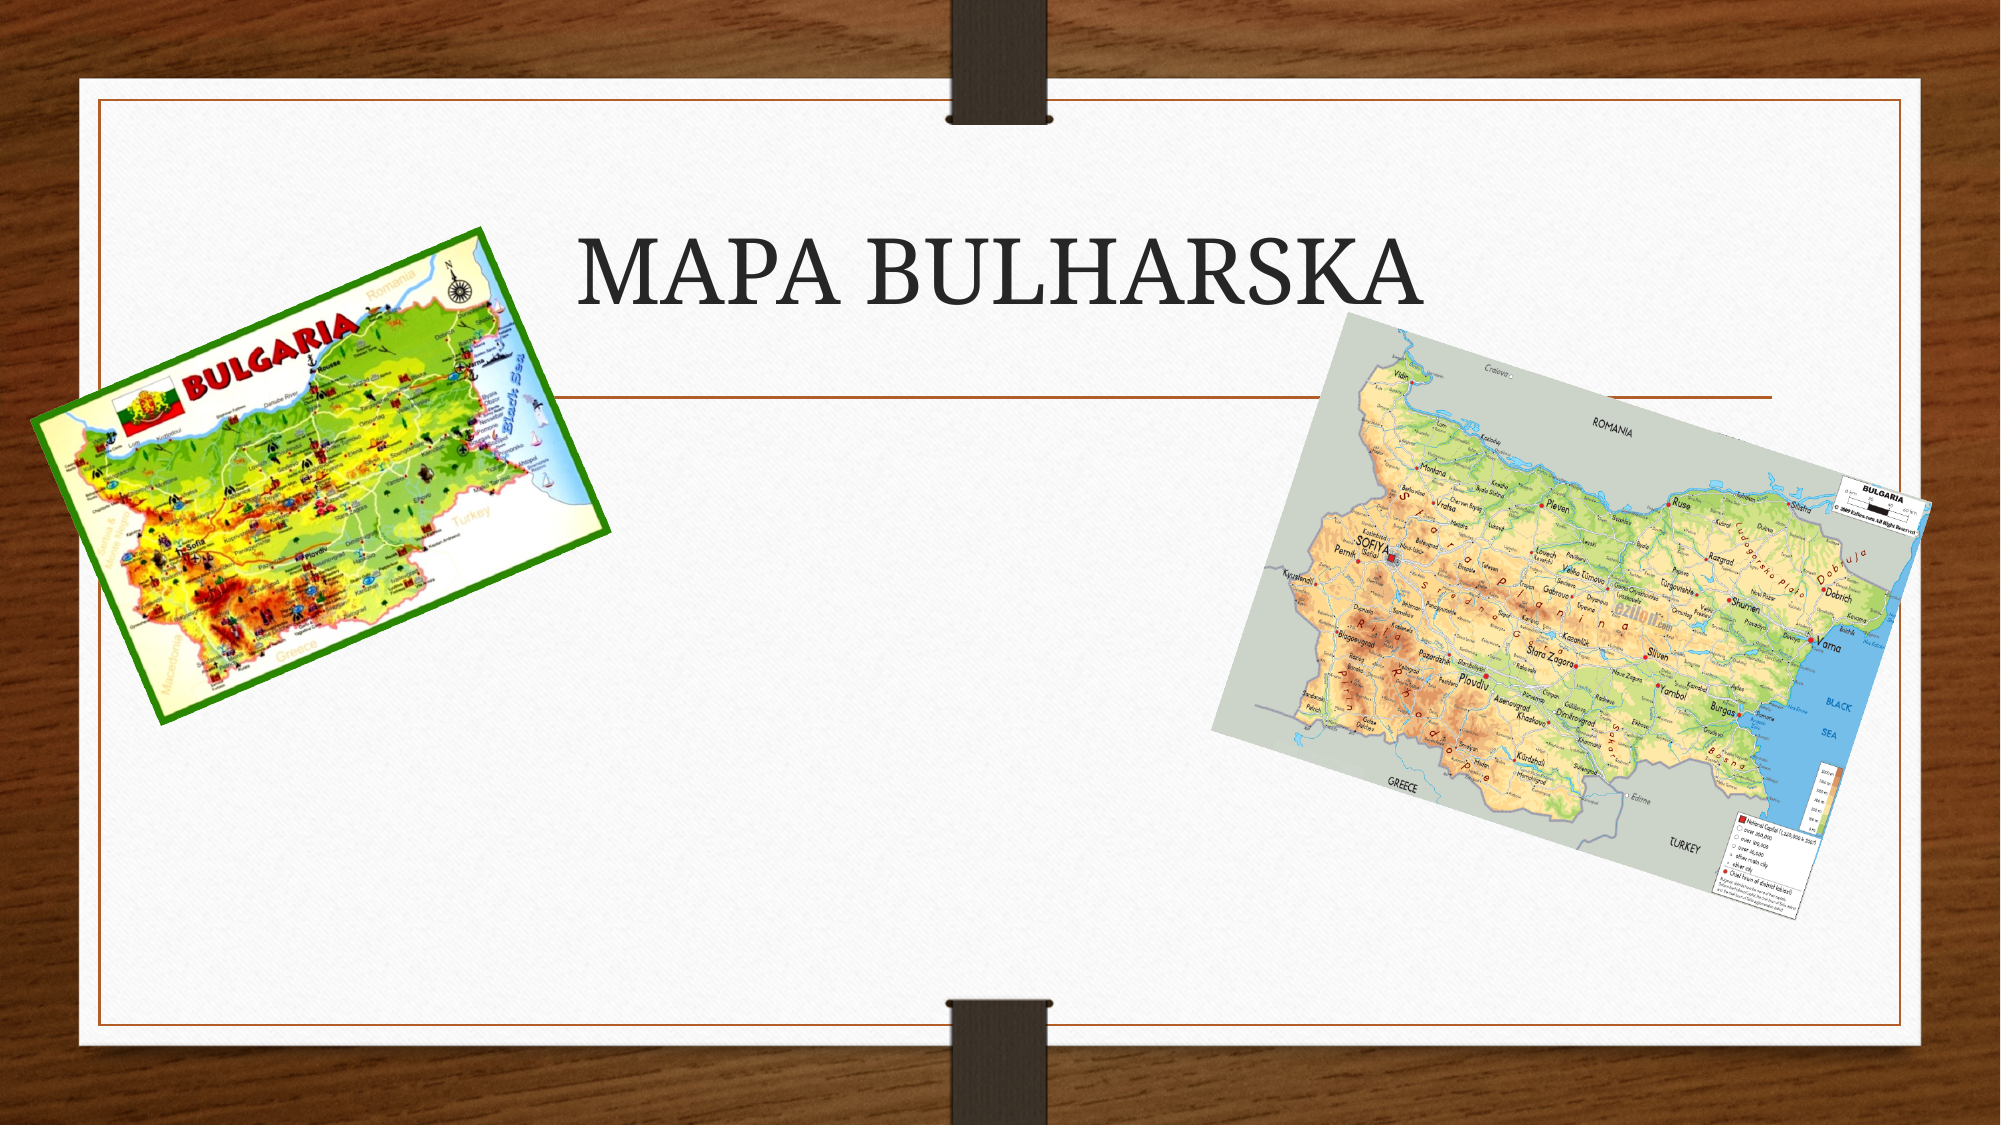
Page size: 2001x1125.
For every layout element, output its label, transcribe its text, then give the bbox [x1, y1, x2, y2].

picture [1210, 311, 1932, 921]
title MAPA BULHARSKA [212, 161, 1788, 376]
picture [29, 225, 612, 726]
